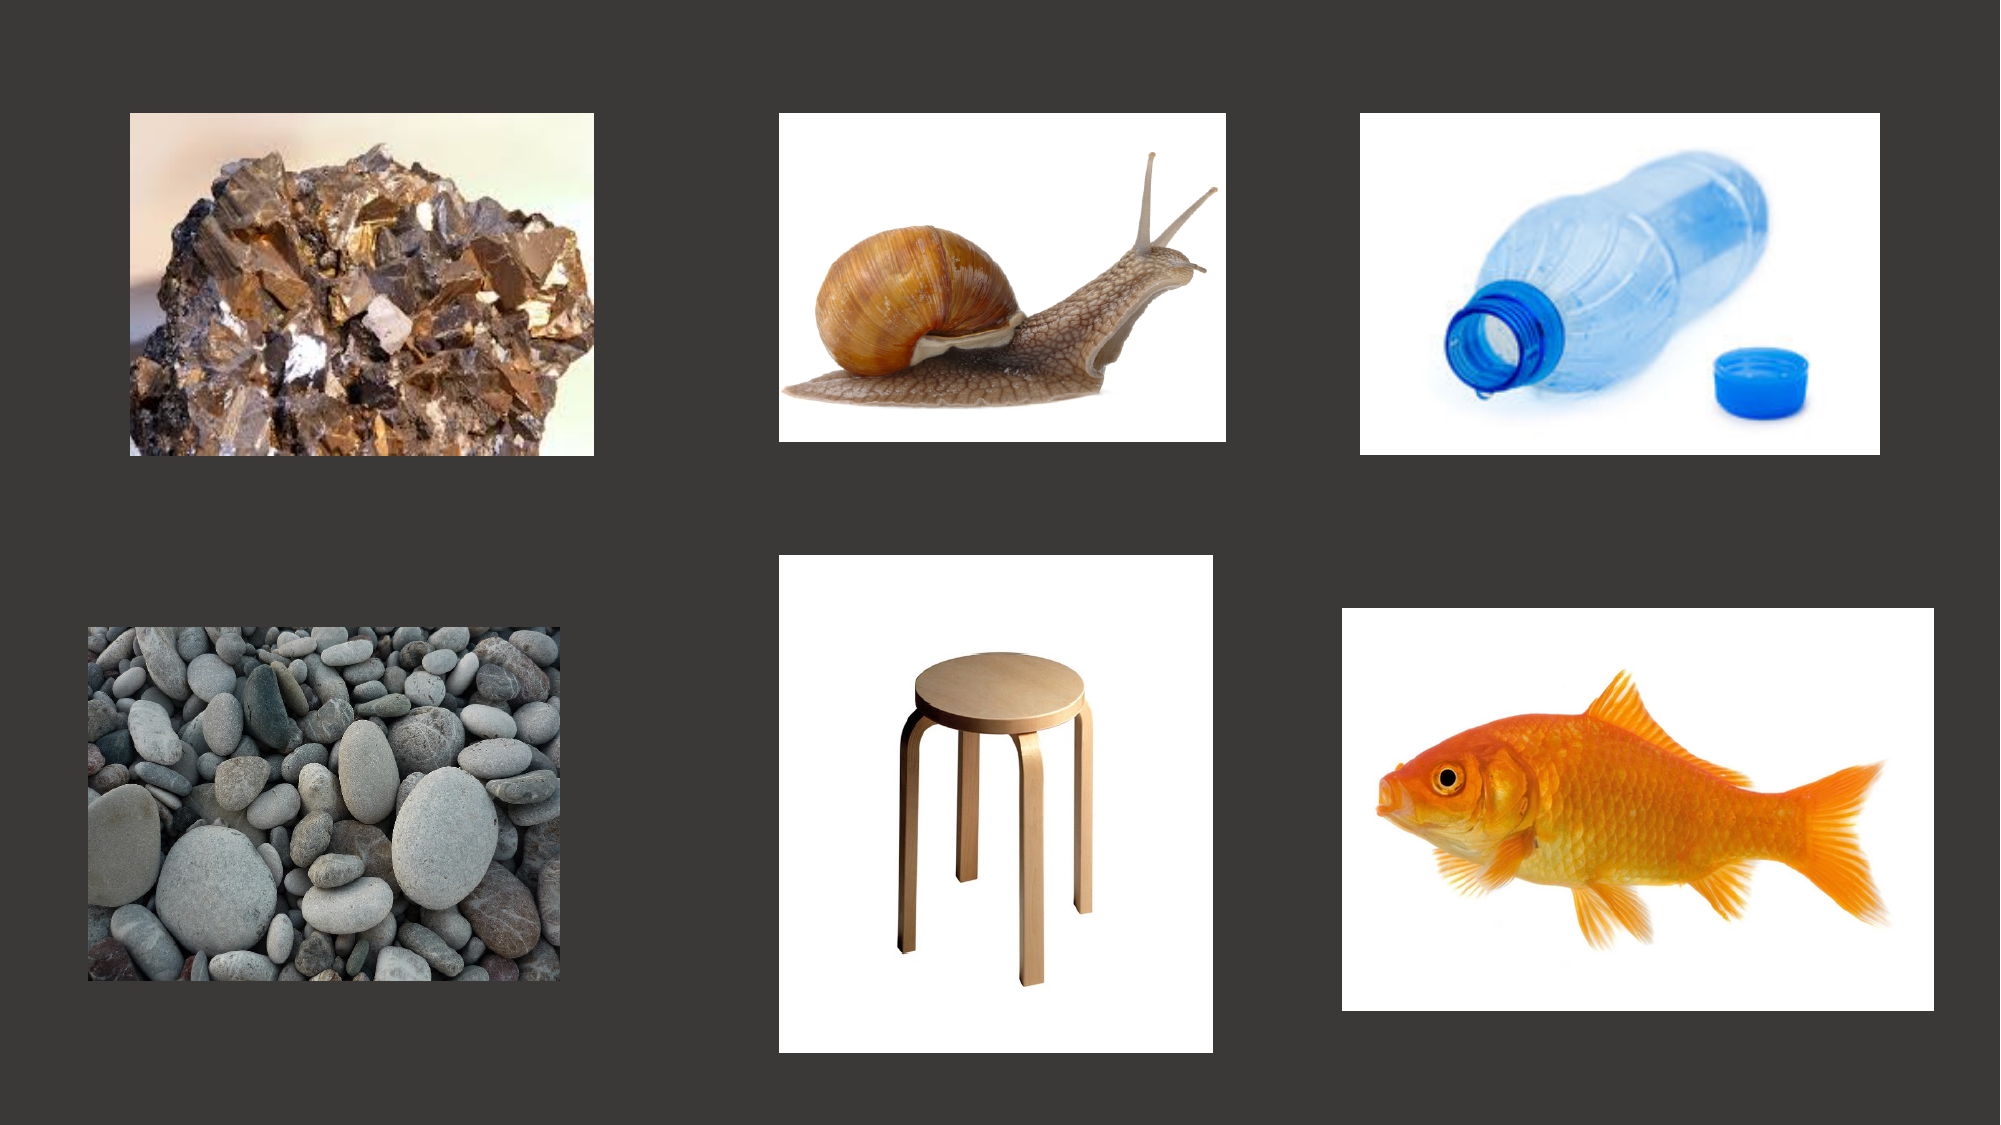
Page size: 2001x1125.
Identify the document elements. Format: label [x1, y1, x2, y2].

picture [1360, 113, 1880, 455]
picture [88, 627, 560, 981]
picture [1342, 608, 1934, 1011]
picture [130, 113, 594, 456]
picture [779, 113, 1226, 442]
picture [779, 555, 1213, 1053]
